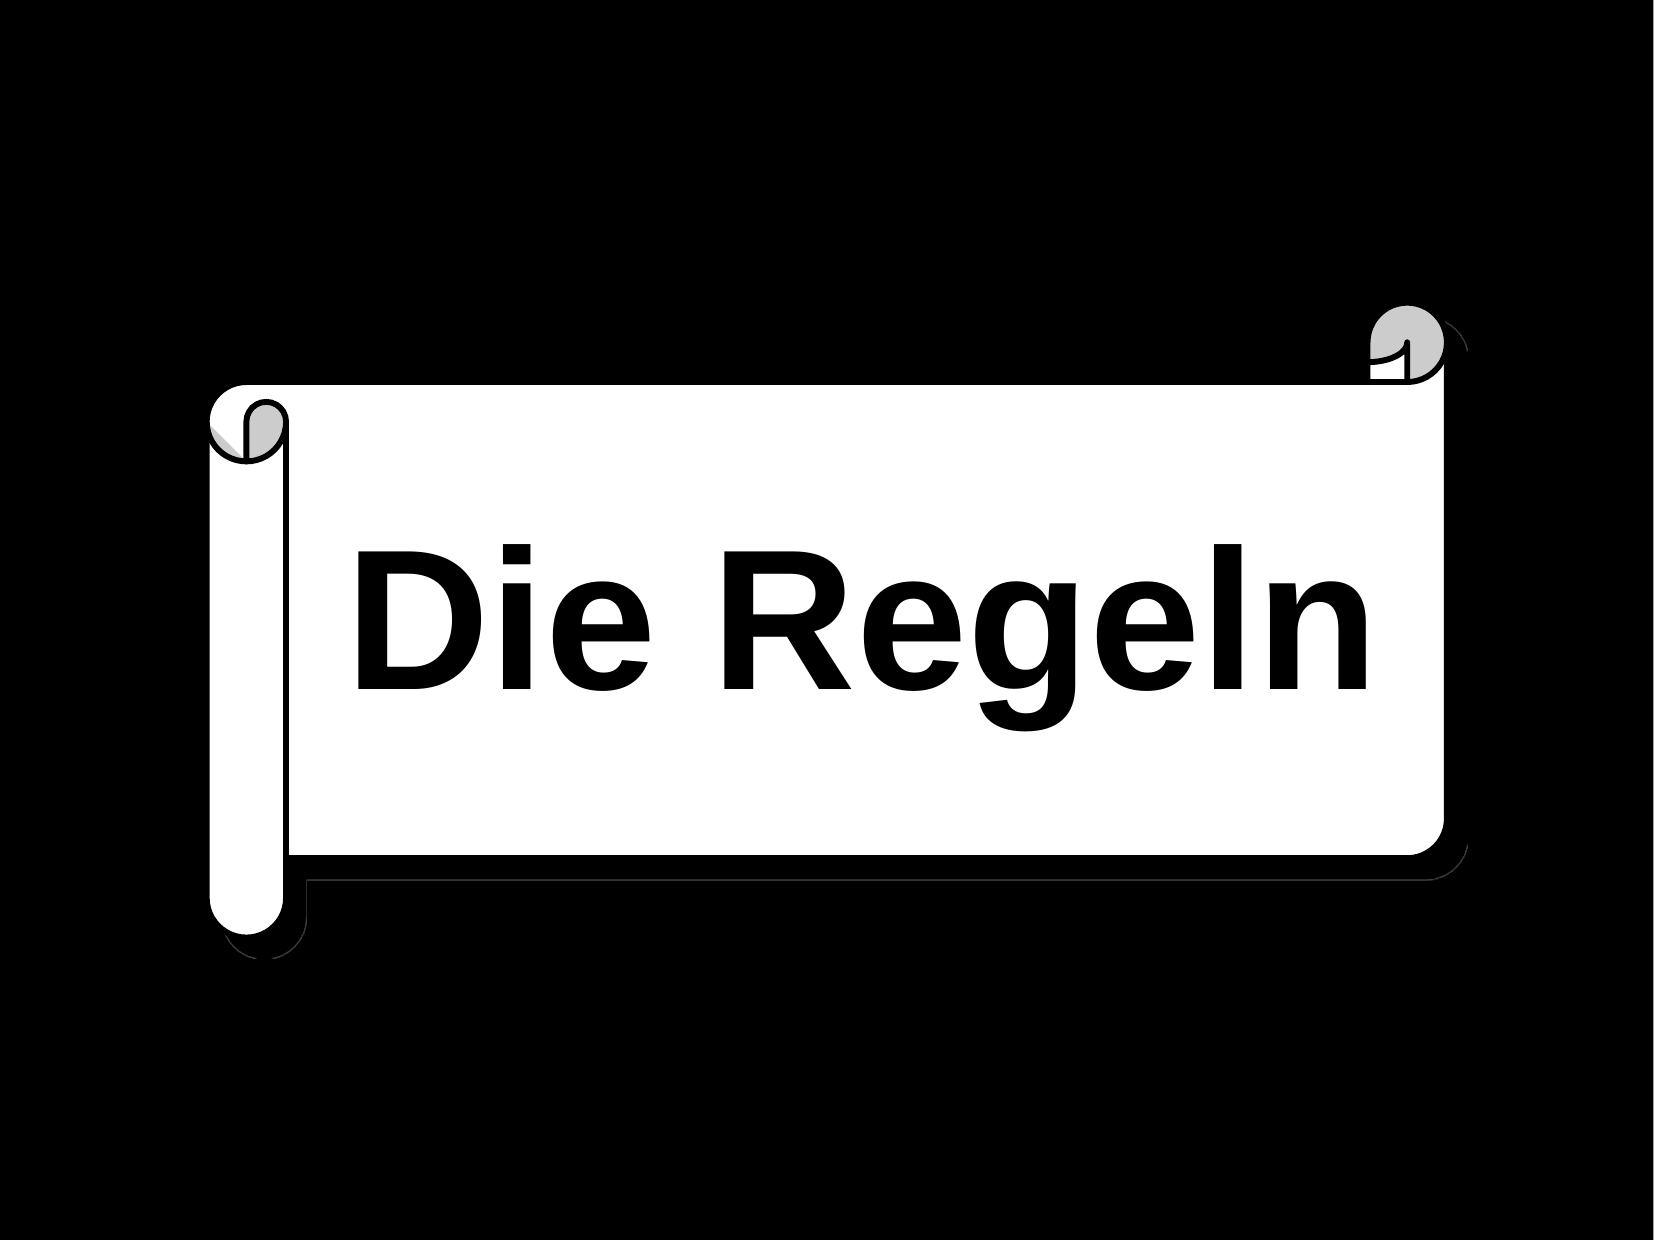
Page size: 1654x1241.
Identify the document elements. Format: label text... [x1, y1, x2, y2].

text_box [206, 302, 1447, 938]
text_box Die Regeln [330, 500, 1436, 768]
